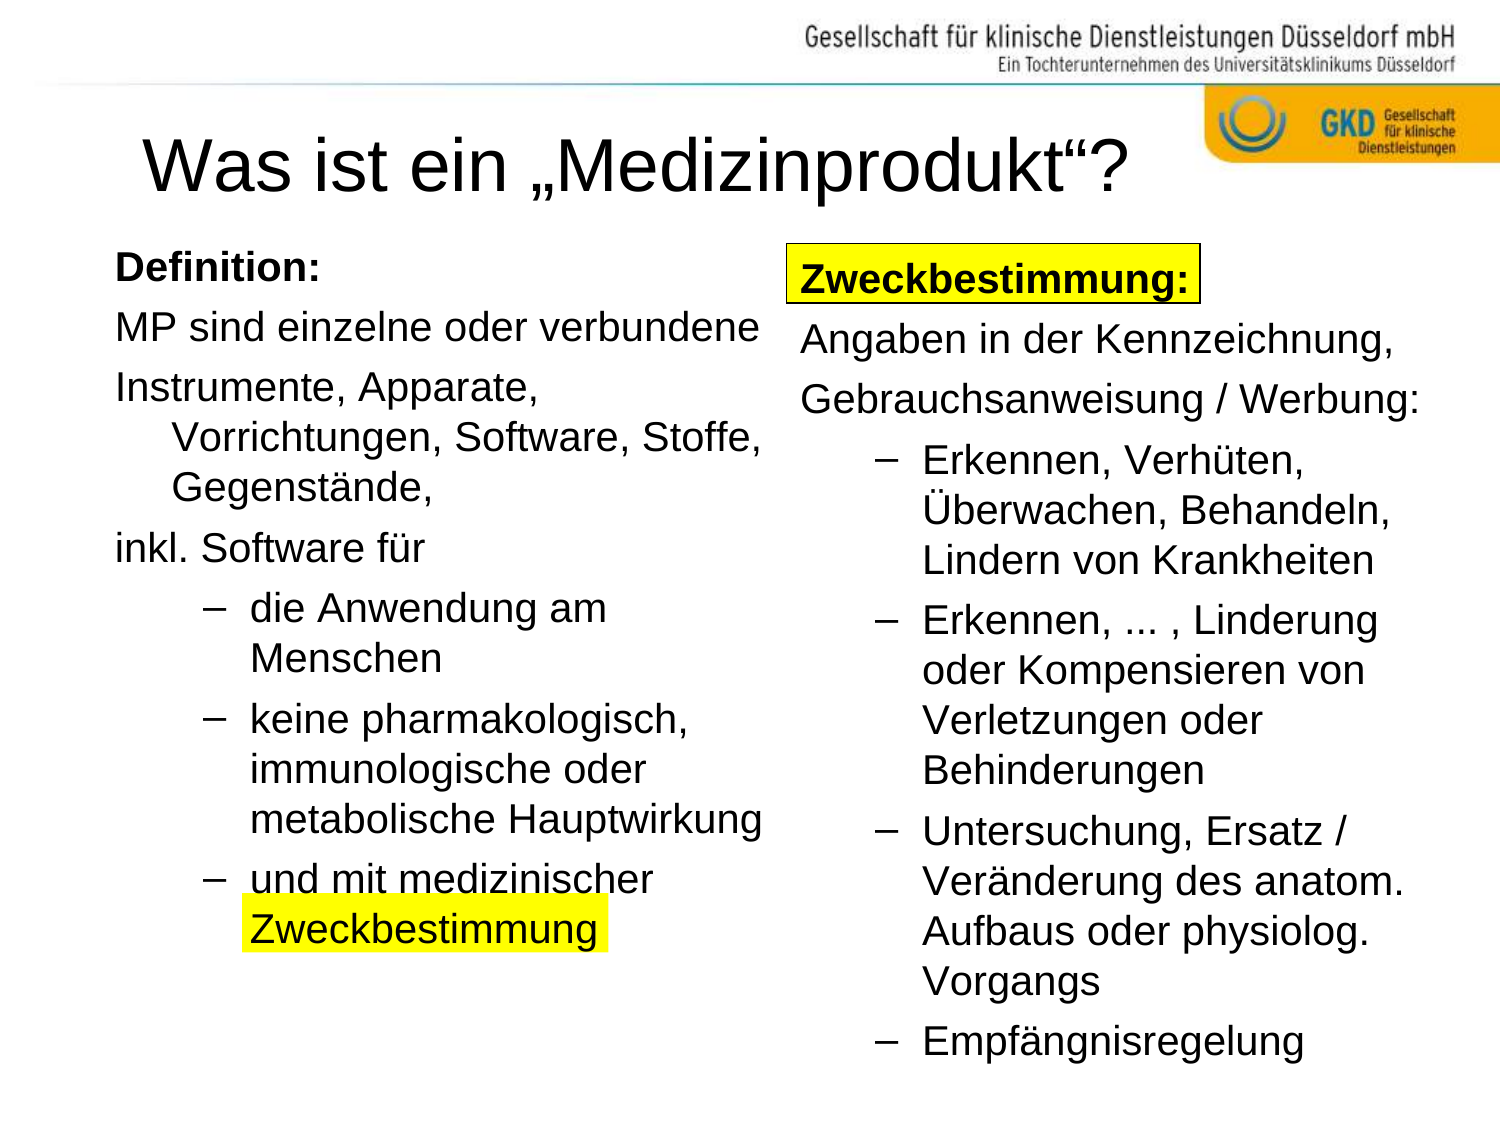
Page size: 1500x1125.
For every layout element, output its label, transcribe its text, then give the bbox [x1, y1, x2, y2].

picture [0, 7, 1500, 253]
list Definition: MP sind einzelne oder verbundene Instrumente, Apparate, Vorrichtungen, Software, Stoffe, Gegenstände, inkl. Software für die Anwendung am Menschen keine pharmakologisch, immunologische oder metabolische Hauptwirkung und mit medizinischer Zweckbestimmung [100, 231, 807, 1010]
title Was ist ein „Medizinprodukt“? [75, 90, 1199, 233]
list Zweckbestimmung: Angaben in der Kennzeichnung, Gebrauchsanweisung / Werbung: Erkennen, Verhüten, Überwachen, Behandeln, Lindern von Krankheiten Erkennen, ... , Linderung oder Kompensieren von Verletzungen oder Behinderungen Untersuchung, Ersatz / Veränderung des anatom. Aufbaus oder physiolog. Vorgangs Empfängnisregelung [785, 243, 1448, 1083]
